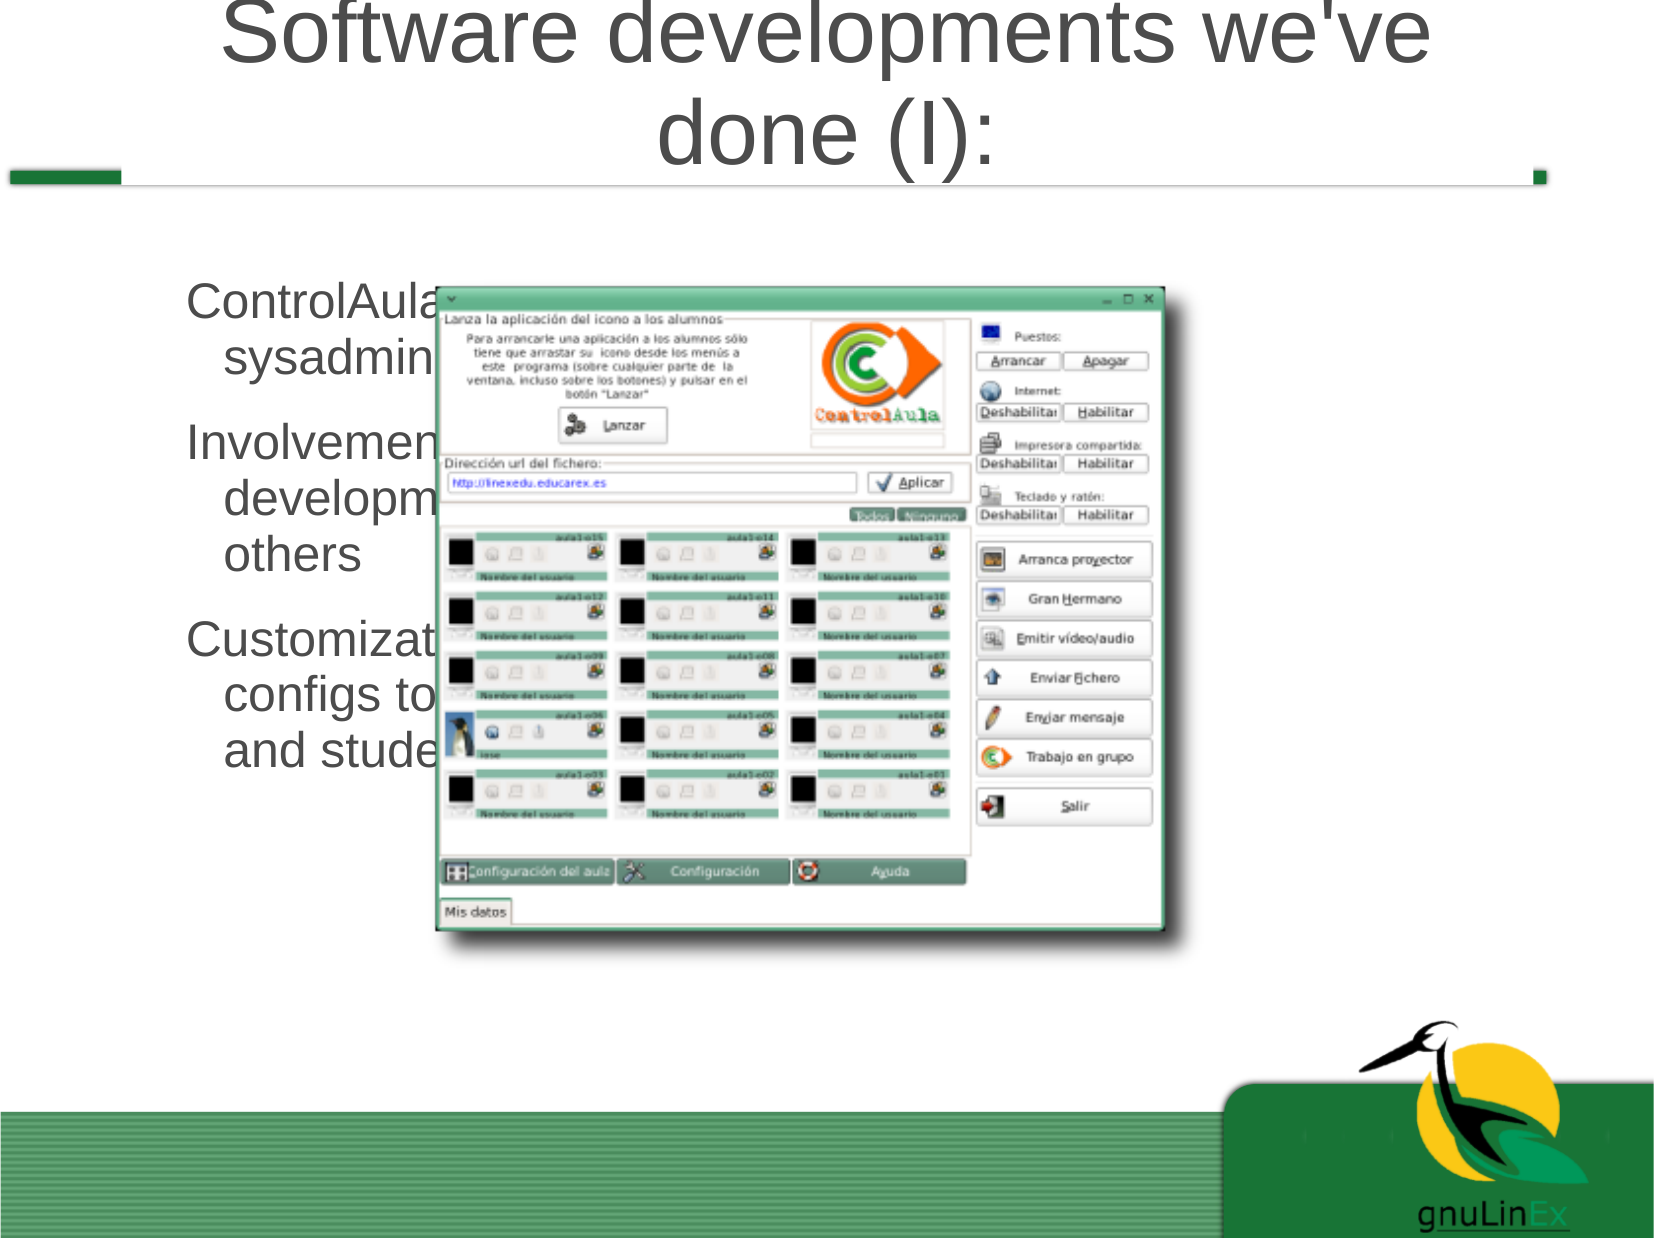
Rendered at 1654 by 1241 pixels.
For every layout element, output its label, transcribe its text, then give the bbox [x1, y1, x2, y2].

list ControlAula, some sysadmin tools Involvement in the development of some others Customizations: default configs to make teachers and students life easier. [110, 273, 422, 977]
picture [0, 0, 1654, 1238]
title Software developments we've done (I): [121, 0, 1534, 196]
